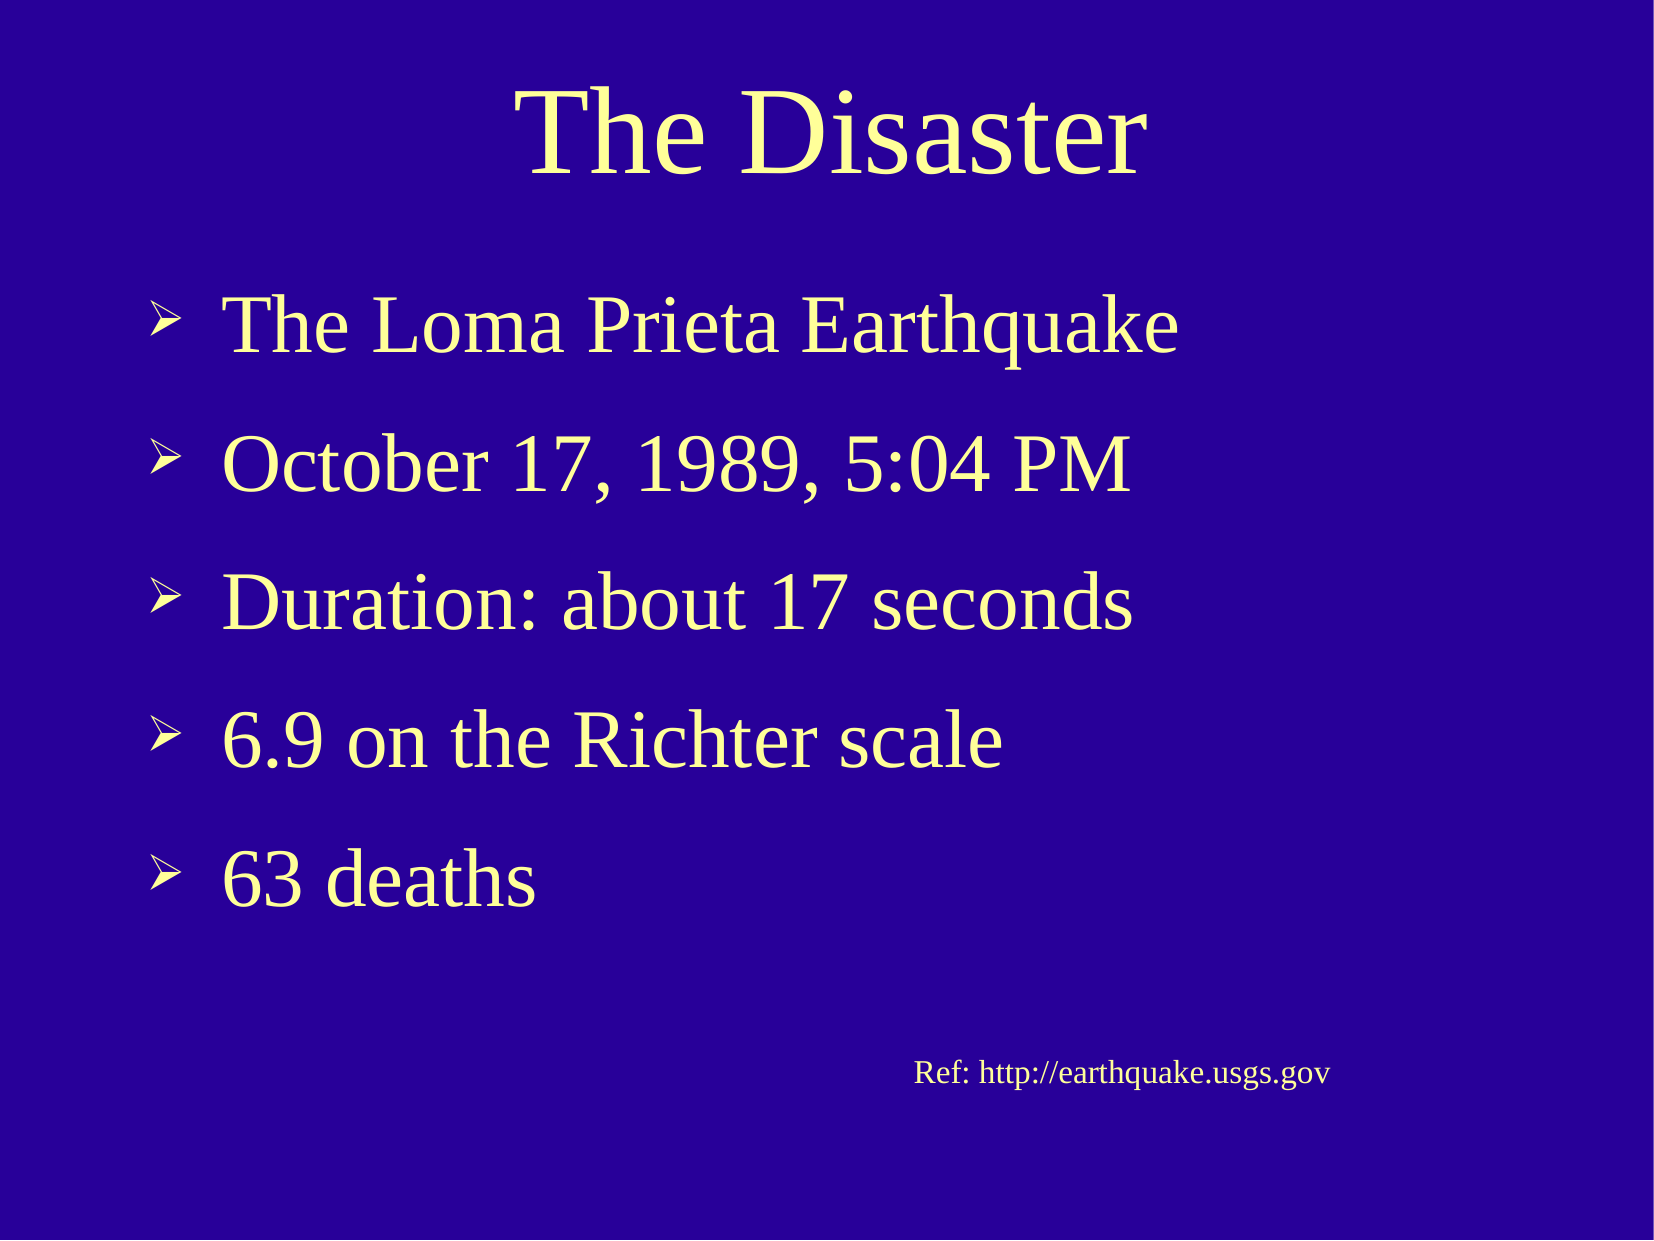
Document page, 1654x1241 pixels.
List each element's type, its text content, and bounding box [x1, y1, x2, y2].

title The Disaster [125, 48, 1538, 199]
text_box The Loma Prieta Earthquake October 17, 1989, 5:04 PM Duration: about 17 seconds 6.9 on the Richter scale 63 deaths Ref: http://earthquake.usgs.gov [146, 232, 1537, 1211]
